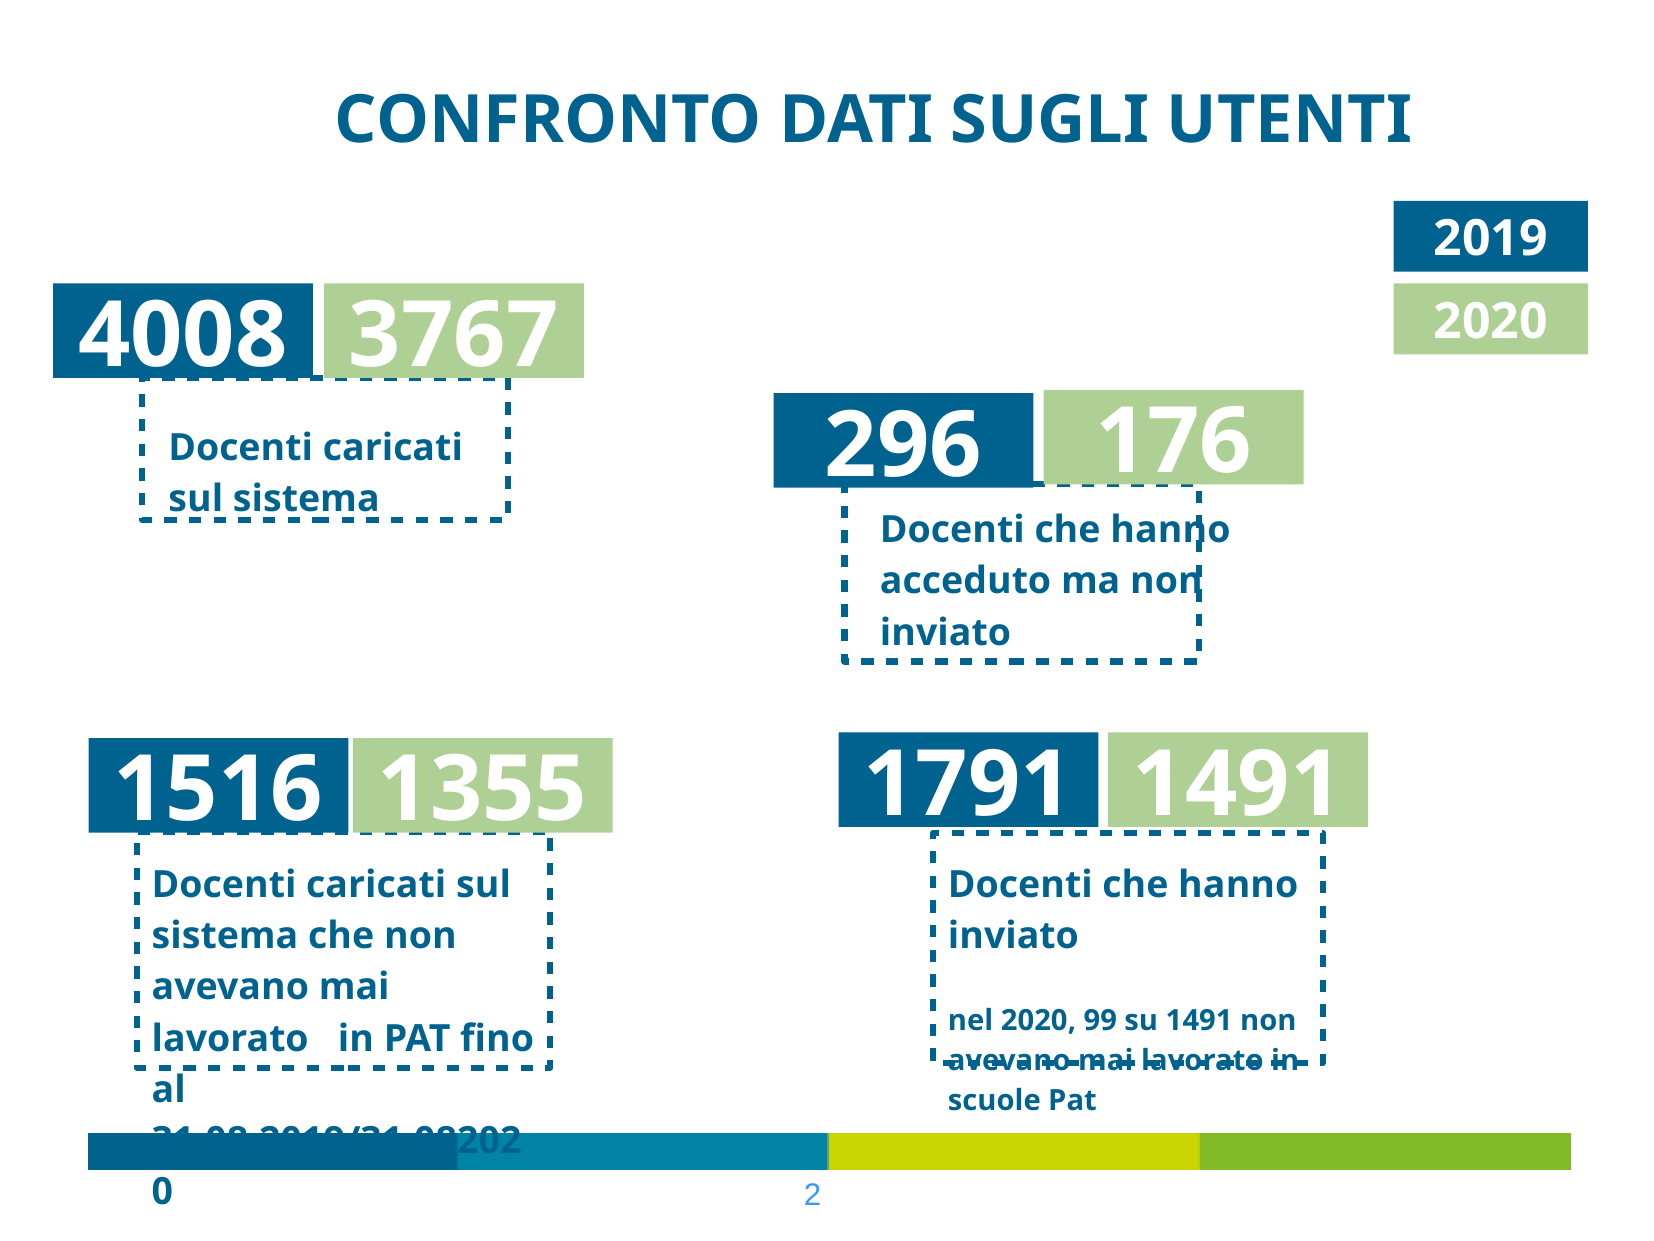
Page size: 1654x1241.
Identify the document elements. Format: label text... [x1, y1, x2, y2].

text_box Docenti caricati sul sistema [153, 413, 508, 591]
text_box 2019 [1393, 200, 1588, 272]
text_box 3767 [324, 283, 584, 378]
text_box 176 [1043, 389, 1304, 485]
text_box Docenti che hanno inviato nel 2020, 99 su 1491 non avevano mai lavorato in scuole Pat [933, 850, 1323, 1124]
picture [828, 1133, 1571, 1170]
text_box Docenti caricati sul sistema che non avevano mai lavorato in PAT fino al 31.08.2019/31.082020 [136, 850, 551, 1166]
text_box 1355 [352, 738, 613, 833]
text_box 296 [773, 393, 1034, 488]
text_box 2020 [1393, 283, 1588, 355]
text_box Docenti che hanno acceduto ma non inviato [879, 503, 1235, 654]
text_box 2 [777, 1169, 849, 1219]
text_box 1791 [838, 732, 1099, 827]
text_box CONFRONTO DATI SUGLI UTENTI [129, 70, 1619, 177]
text_box 4008 [53, 283, 313, 378]
text_box 1516 [88, 738, 349, 833]
text_box 1491 [1107, 732, 1368, 827]
